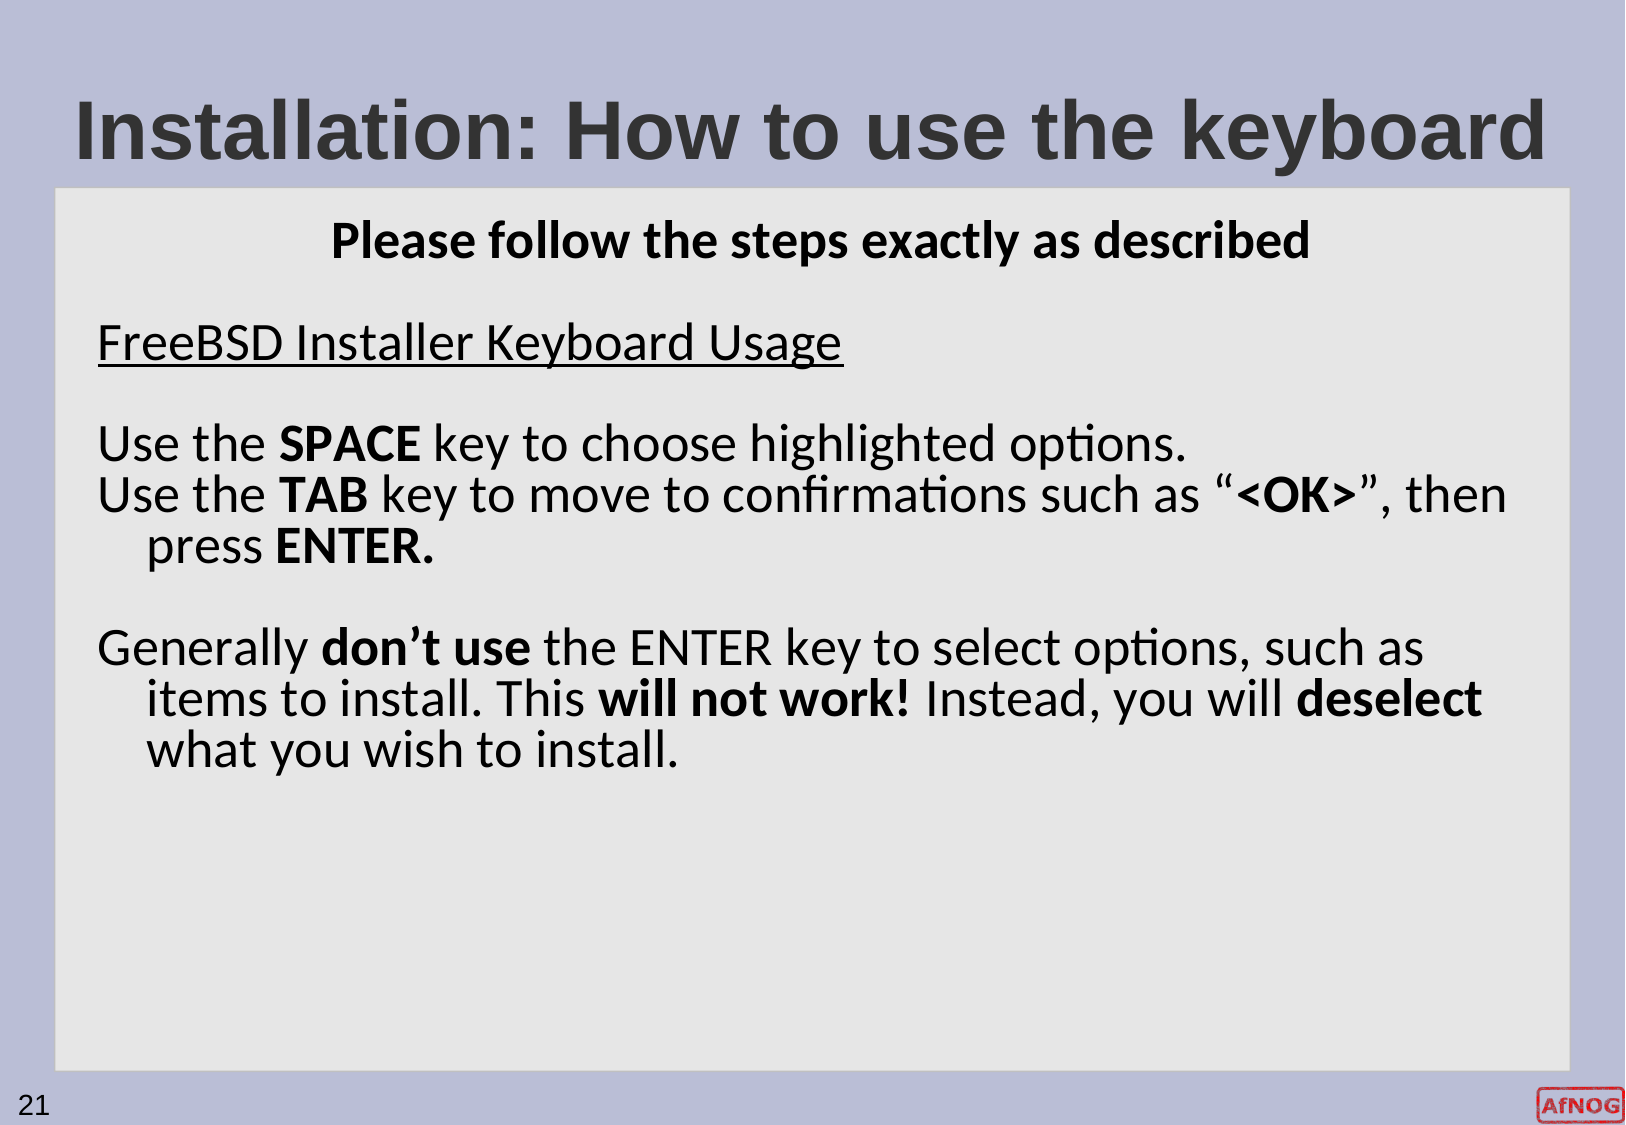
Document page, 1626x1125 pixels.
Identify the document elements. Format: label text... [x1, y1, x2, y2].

text_box Installation: How to use the keyboard [54, 44, 1571, 215]
picture [1535, 1085, 1626, 1125]
text_box Please follow the steps exactly as described FreeBSD Installer Keyboard Usage Use the SPACE key to choose highlighted options. Use the TAB key to move to confirmations such as “<OK>”, then press ENTER. Generally don’t use the ENTER key to select options, such as items to install. This will not work! Instead, you will deselect what you wish to install. [82, 214, 1560, 1045]
